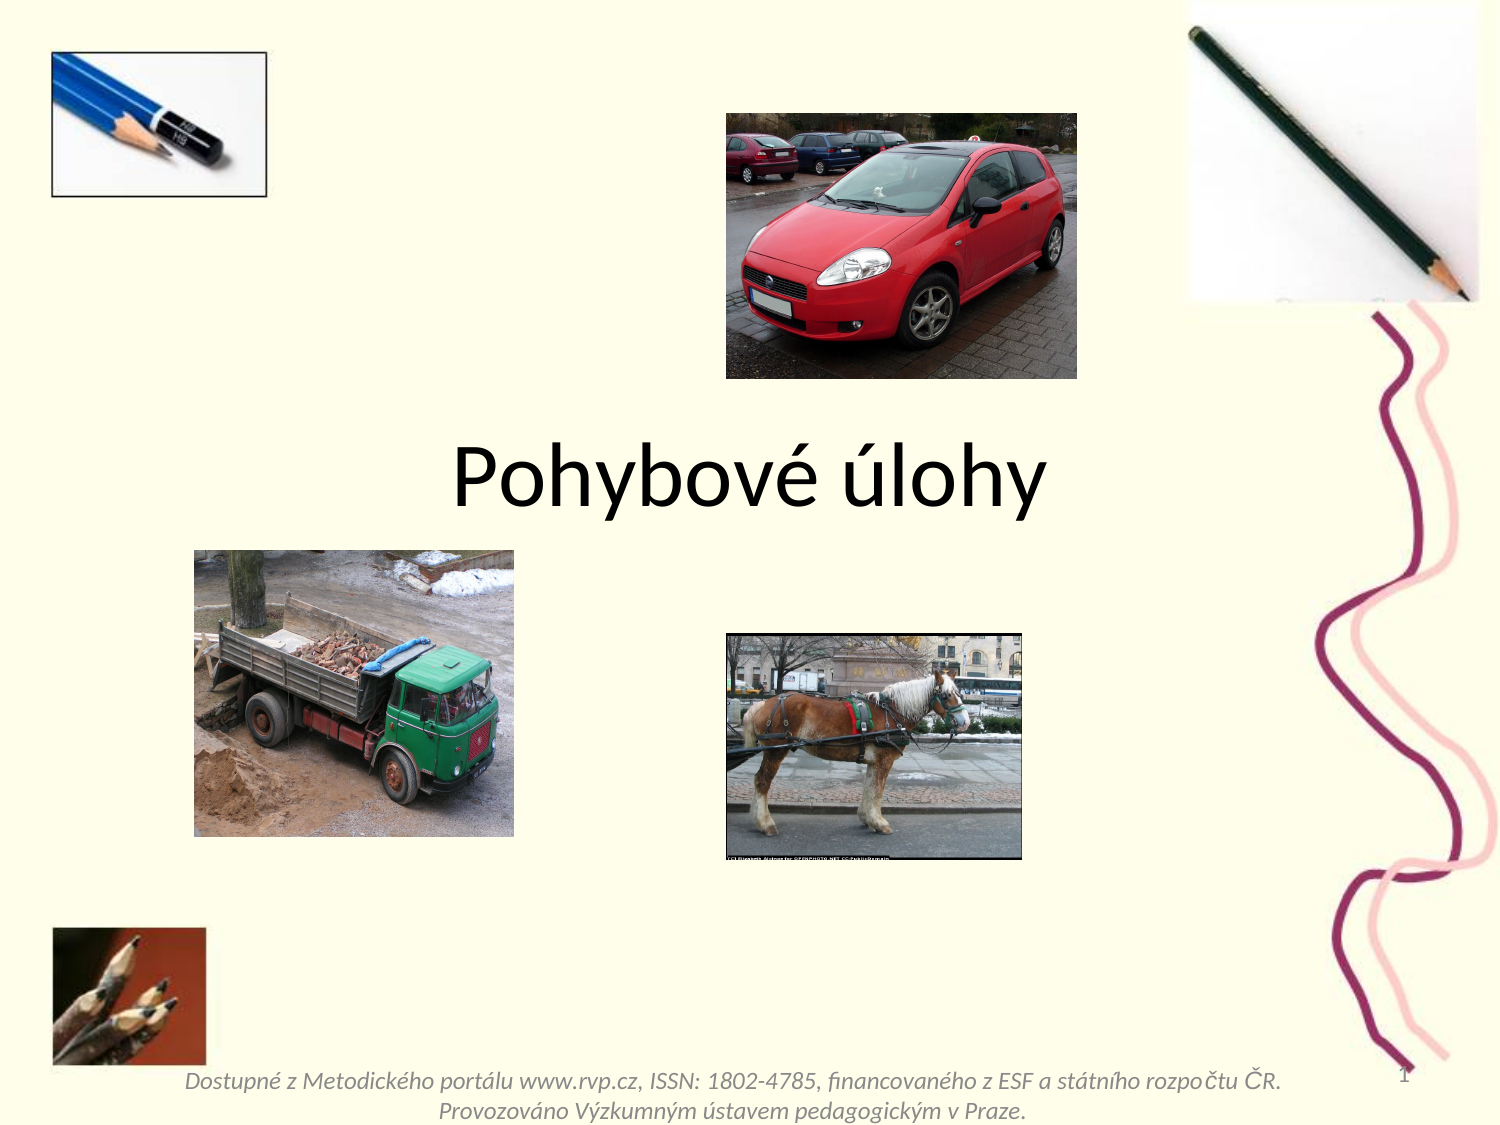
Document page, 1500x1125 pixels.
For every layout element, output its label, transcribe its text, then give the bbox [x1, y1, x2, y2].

title Pohybové úlohy [112, 349, 1388, 591]
picture [0, 0, 1500, 1125]
text_box Dostupné z Metodického portálu www.rvp.cz, ISSN: 1802-4785, financovaného z ESF a státního rozpočtu ČR. Provozováno Výzkumným ústavem pedagogickým v Praze. [112, 1065, 1355, 1125]
